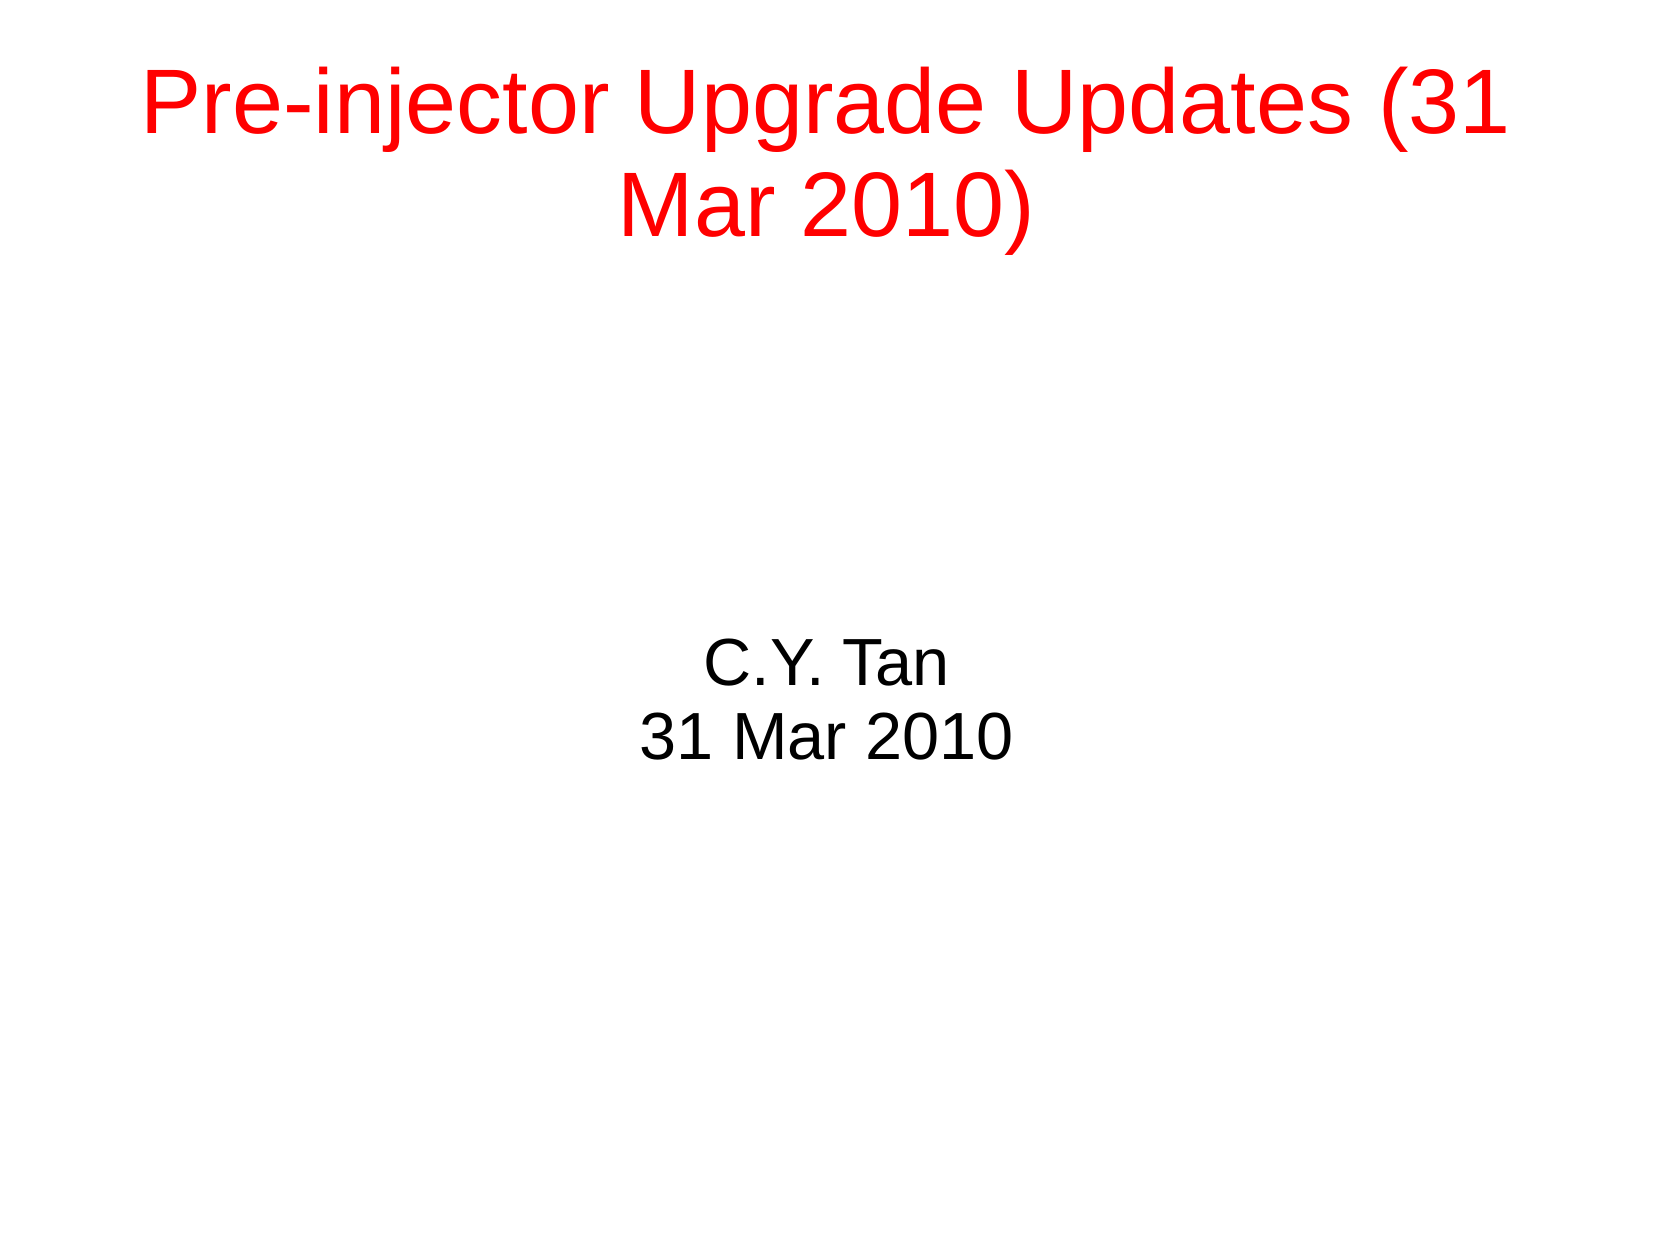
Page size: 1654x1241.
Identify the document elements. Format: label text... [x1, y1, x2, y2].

title Pre-injector Upgrade Updates (31 Mar 2010) [82, 50, 1571, 256]
subtitle C.Y. Tan 31 Mar 2010 [82, 297, 1571, 1102]
